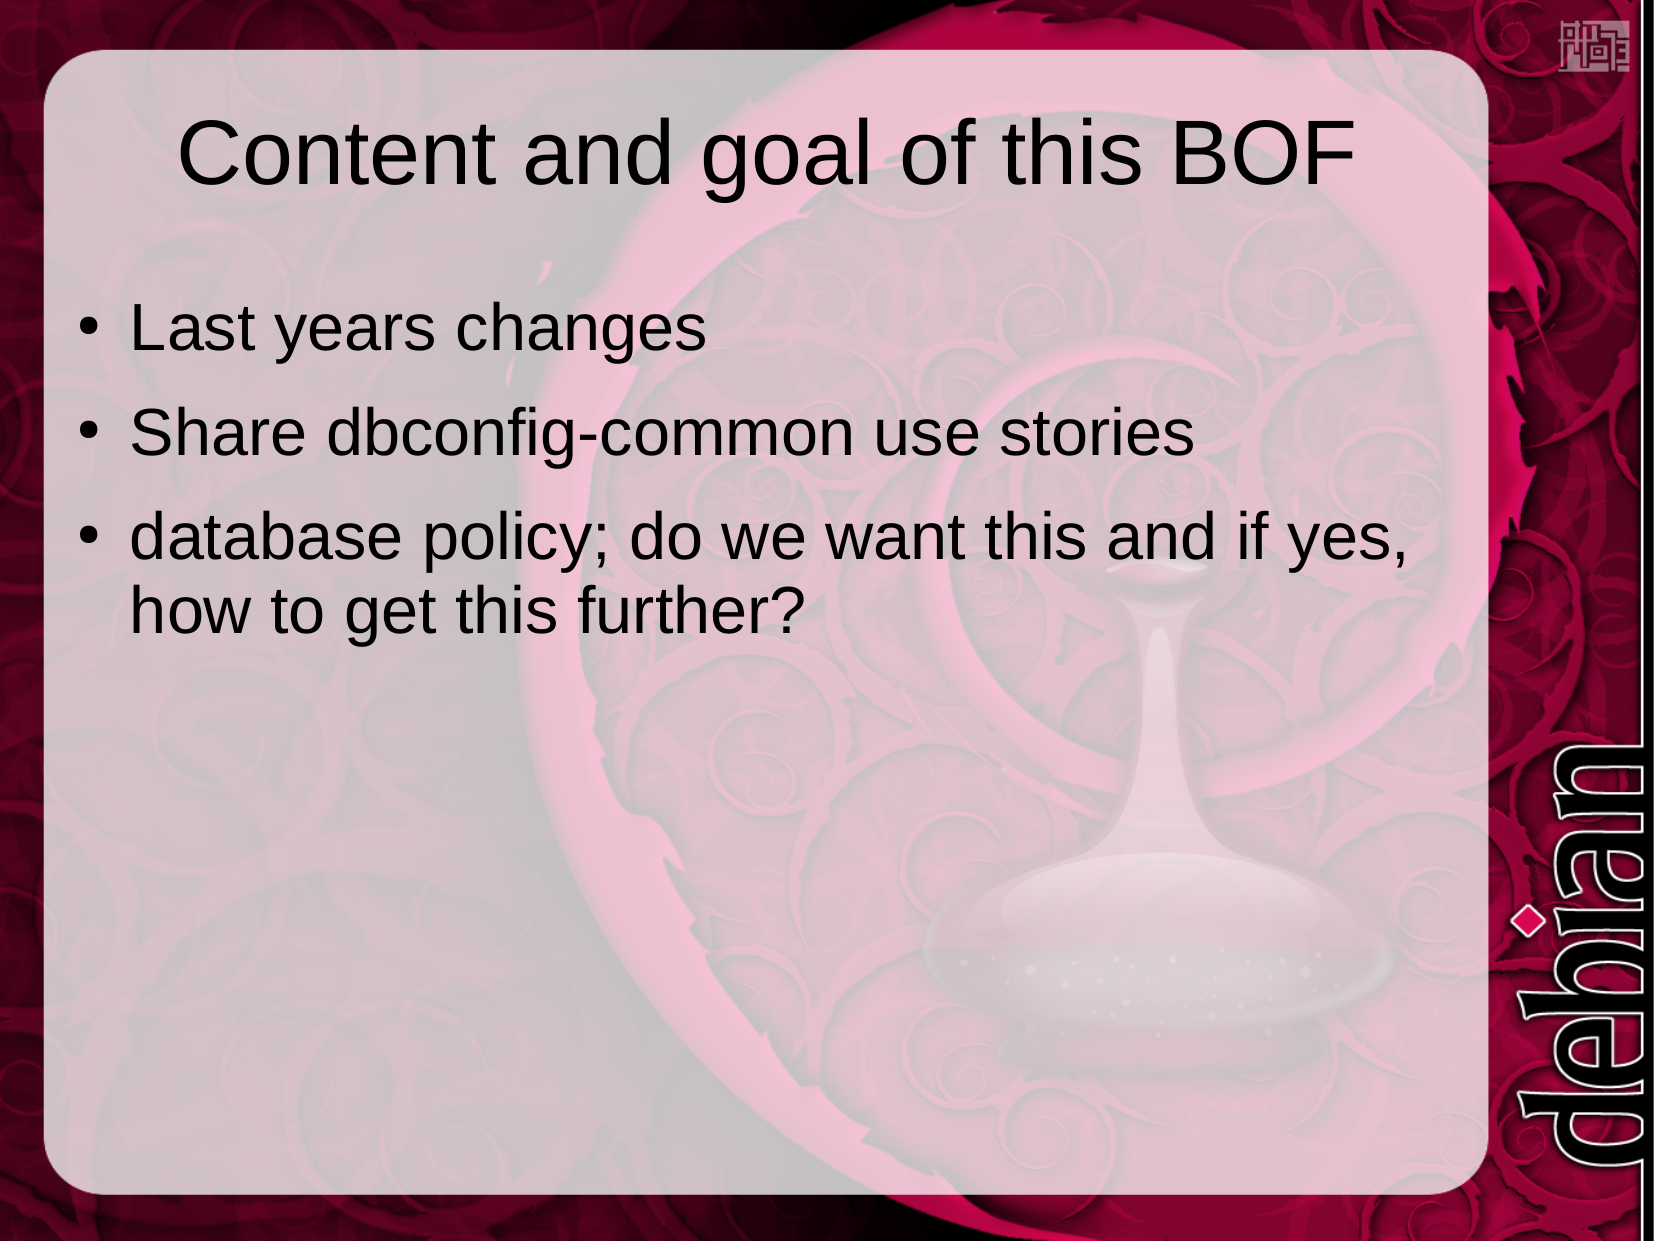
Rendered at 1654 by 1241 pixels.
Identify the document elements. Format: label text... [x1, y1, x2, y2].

picture [0, 0, 1654, 1241]
title Content and goal of this BOF [59, 49, 1477, 257]
list Last years changes Share dbconfig-common use stories database policy; do we want this and if yes, how to get this further? [59, 290, 1477, 1109]
